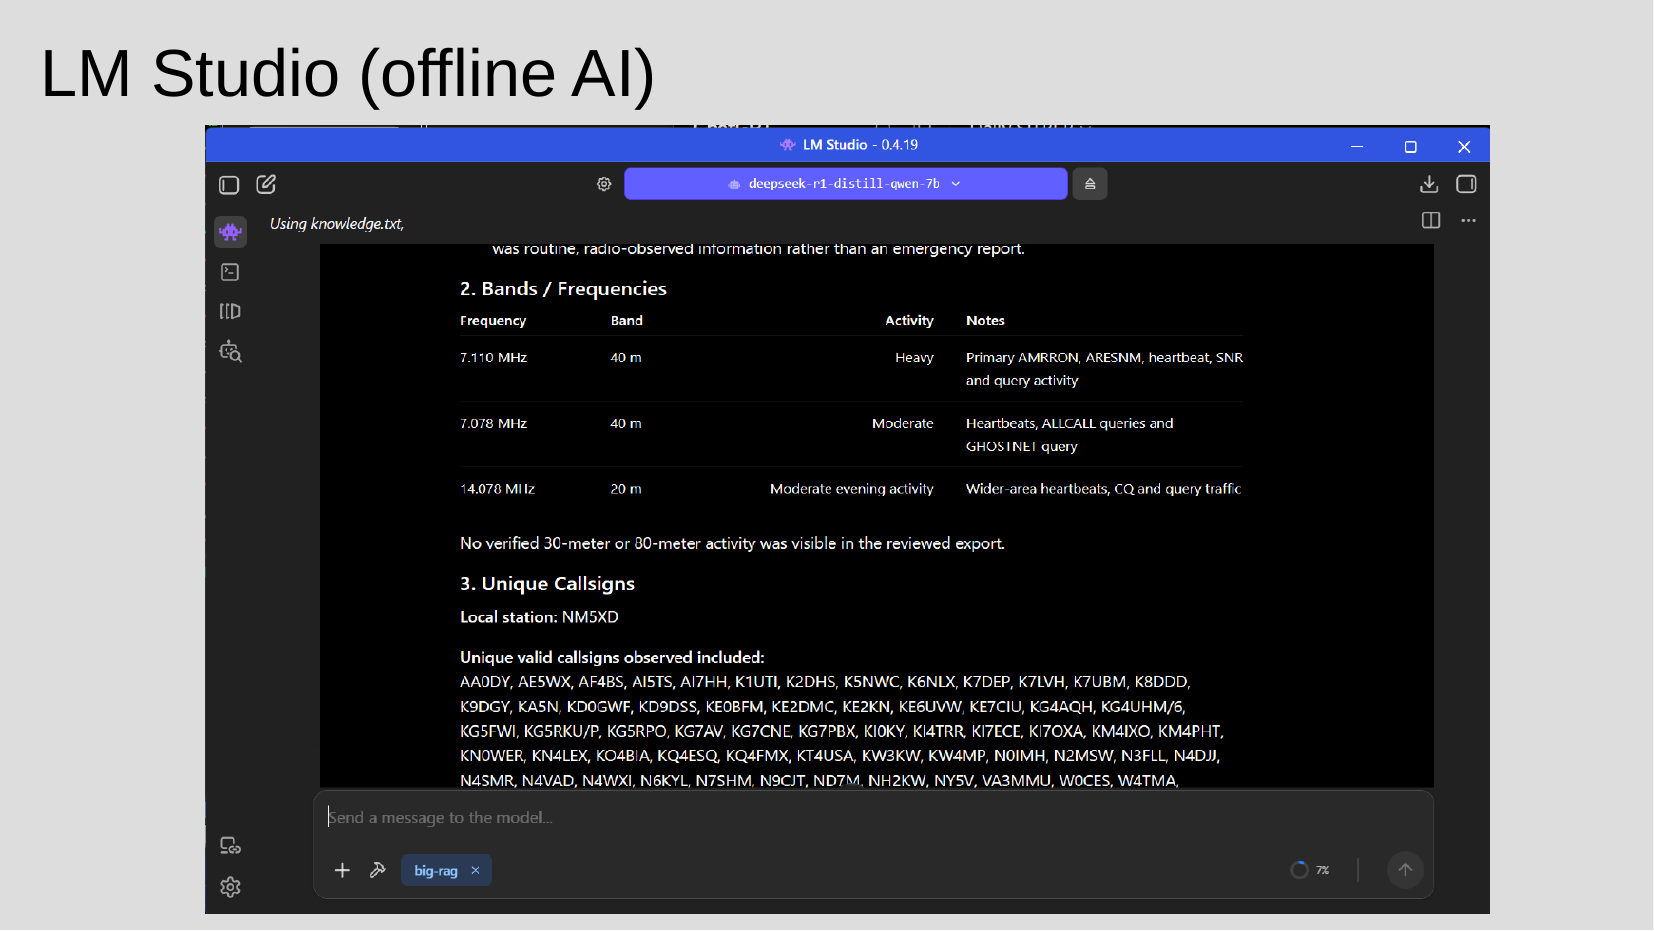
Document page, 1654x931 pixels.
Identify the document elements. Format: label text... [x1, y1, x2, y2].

picture [205, 125, 1490, 914]
subtitle LM Studio (offline AI) [40, 35, 1560, 606]
